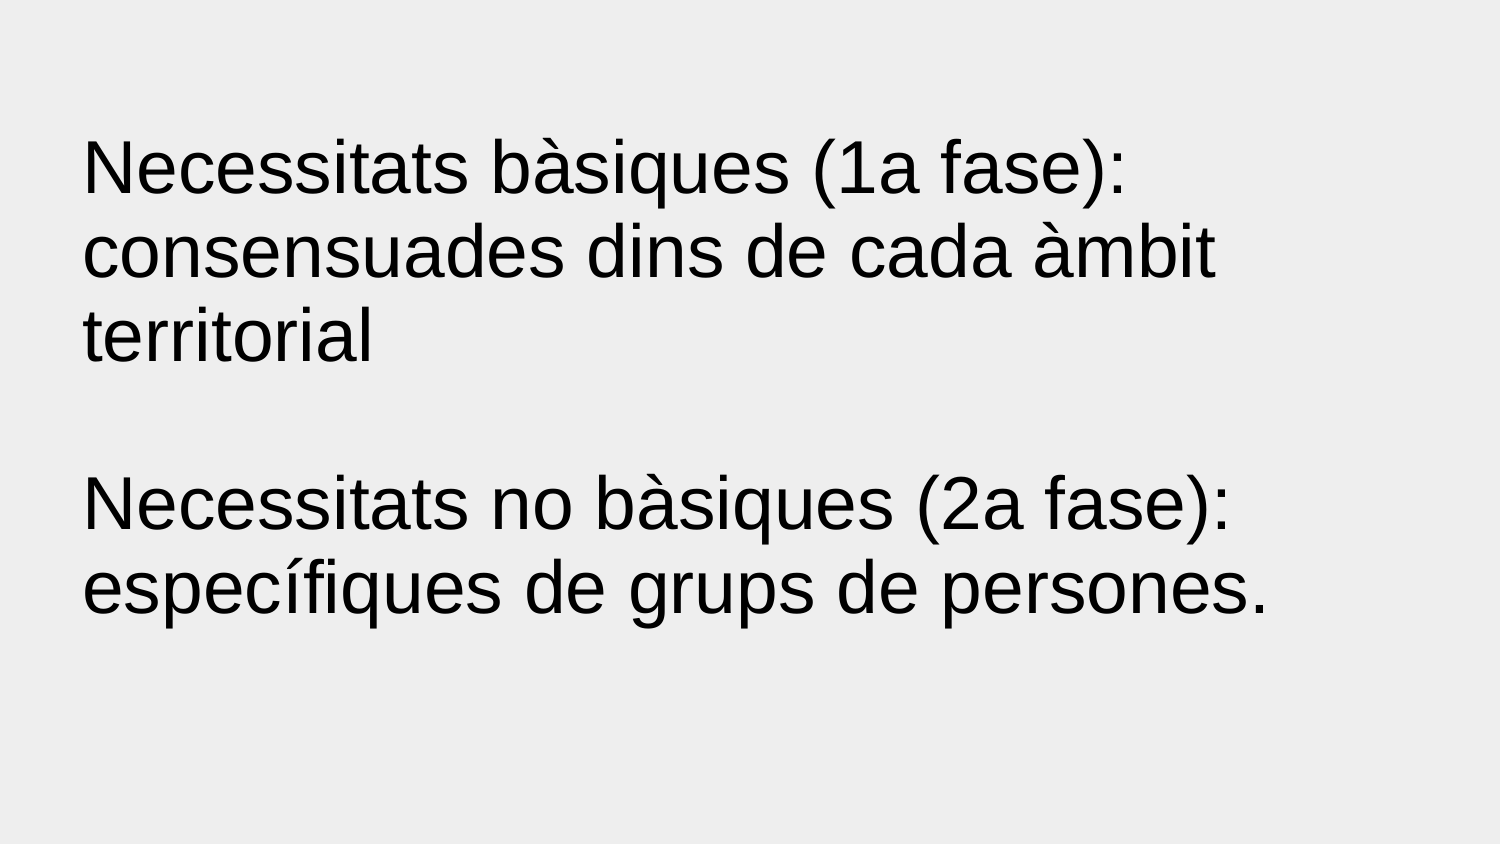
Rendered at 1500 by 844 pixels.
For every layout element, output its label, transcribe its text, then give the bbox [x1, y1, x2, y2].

text_box Necessitats bàsiques (1a fase): consensuades dins de cada àmbit territorial Necessitats no bàsiques (2a fase): específiques de grups de persones. [67, 118, 1453, 815]
